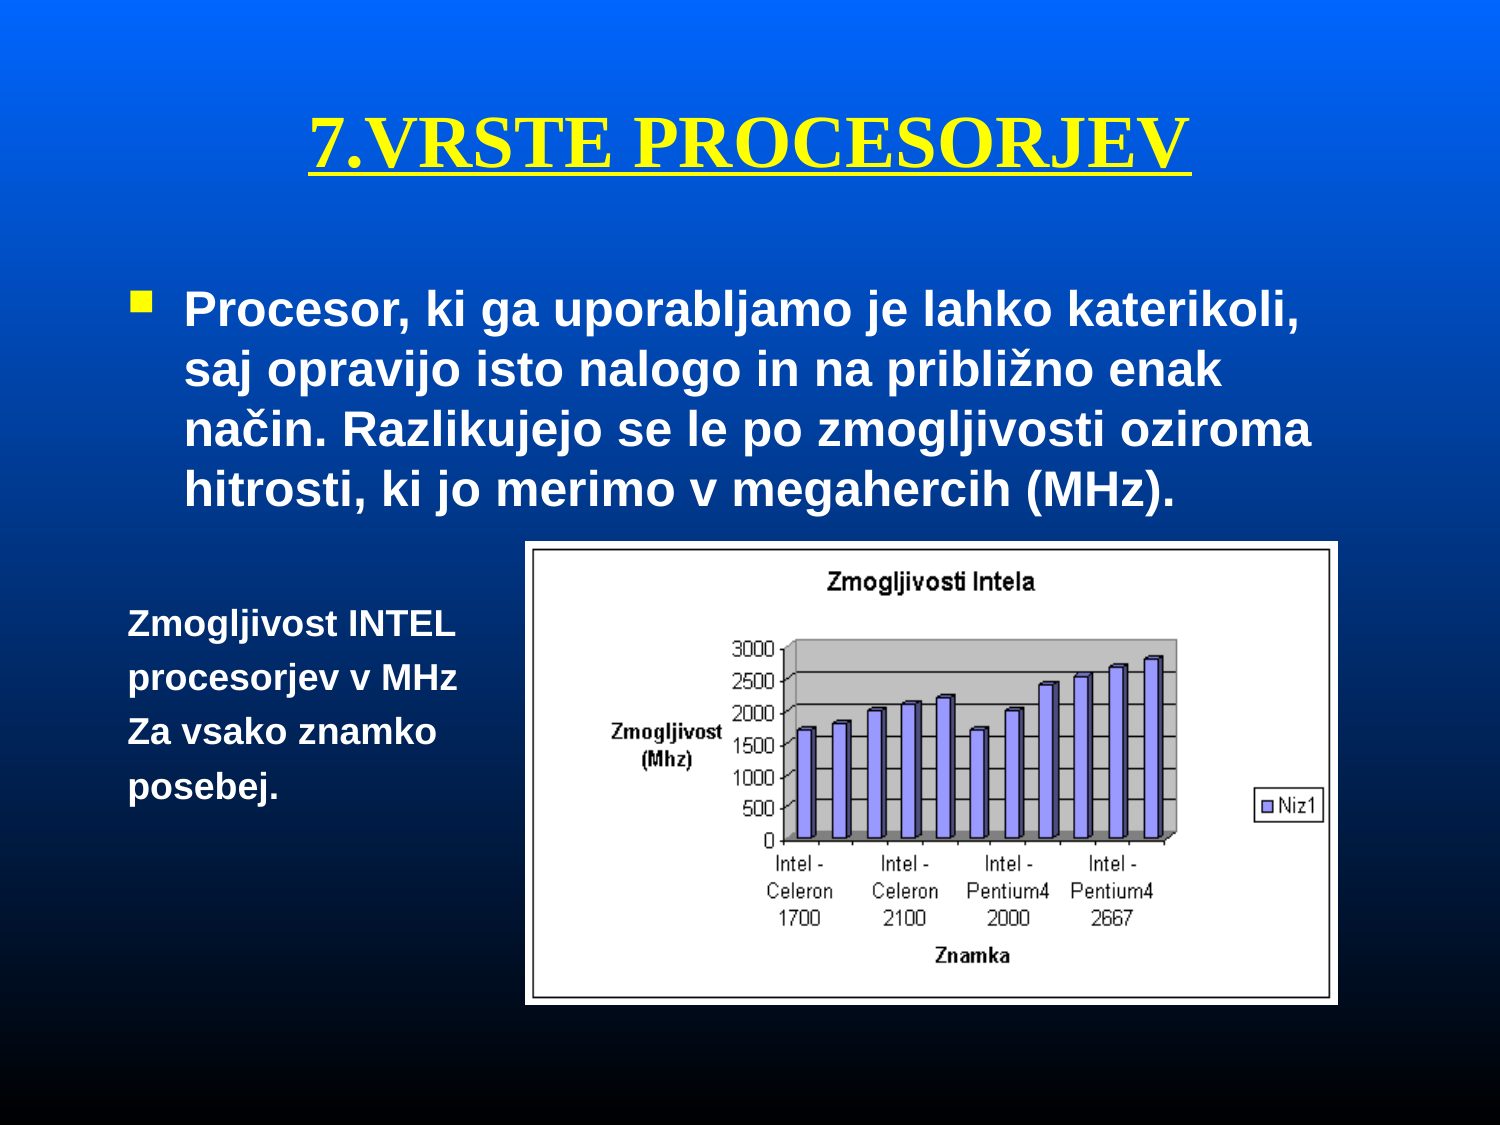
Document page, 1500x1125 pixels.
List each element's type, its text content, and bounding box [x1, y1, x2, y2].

picture [525, 541, 1338, 1005]
title 7.VRSTE PROCESORJEV [112, 35, 1388, 239]
list Procesor, ki ga uporabljamo je lahko katerikoli, saj opravijo isto nalogo in na približno enak način. Razlikujejo se le po zmogljivosti oziroma hitrosti, ki jo merimo v megahercih (MHz). Zmogljivost INTEL procesorjev v MHz Za vsako znamko posebej. [112, 269, 1388, 923]
